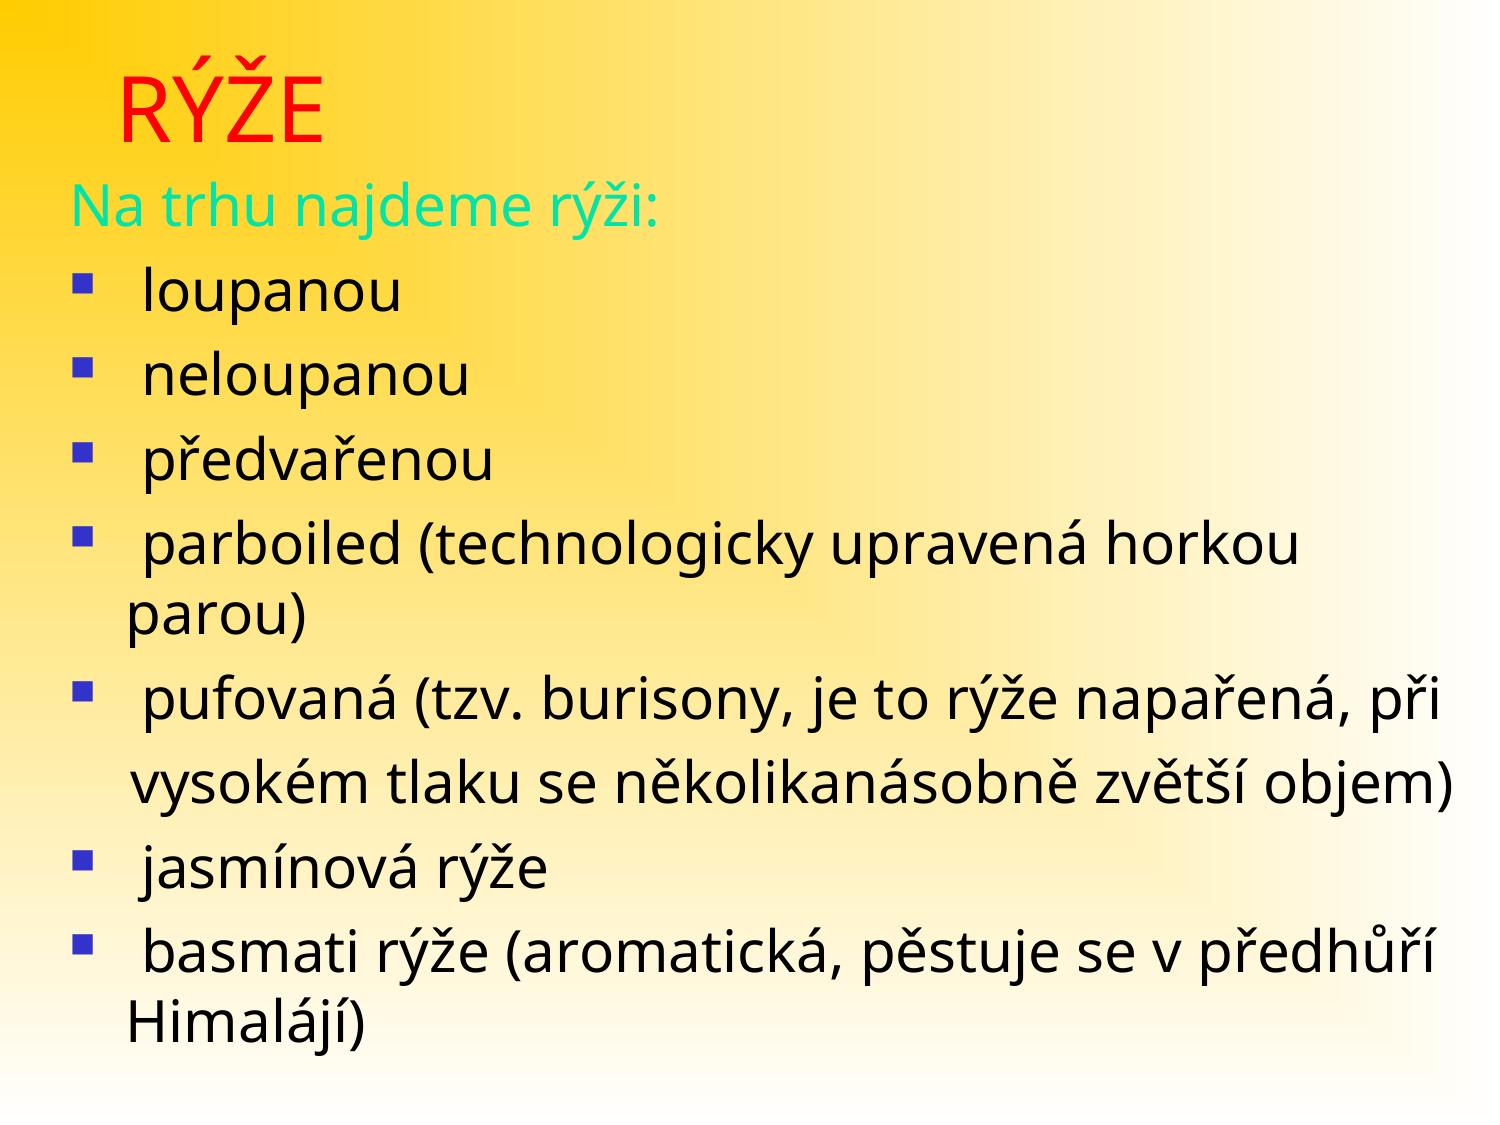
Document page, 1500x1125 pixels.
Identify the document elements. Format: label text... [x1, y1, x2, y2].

title RÝŽE [100, 42, 1379, 160]
list Na trhu najdeme rýži: loupanou neloupanou předvařenou parboiled (technologicky upravená horkou parou) pufovaná (tzv. burisony, je to rýže napařená, při vysokém tlaku se několikanásobně zvětší objem) jasmínová rýže basmati rýže (aromatická, pěstuje se v předhůří Himalájí) [54, 160, 1500, 1125]
picture [0, 0, 1500, 1125]
